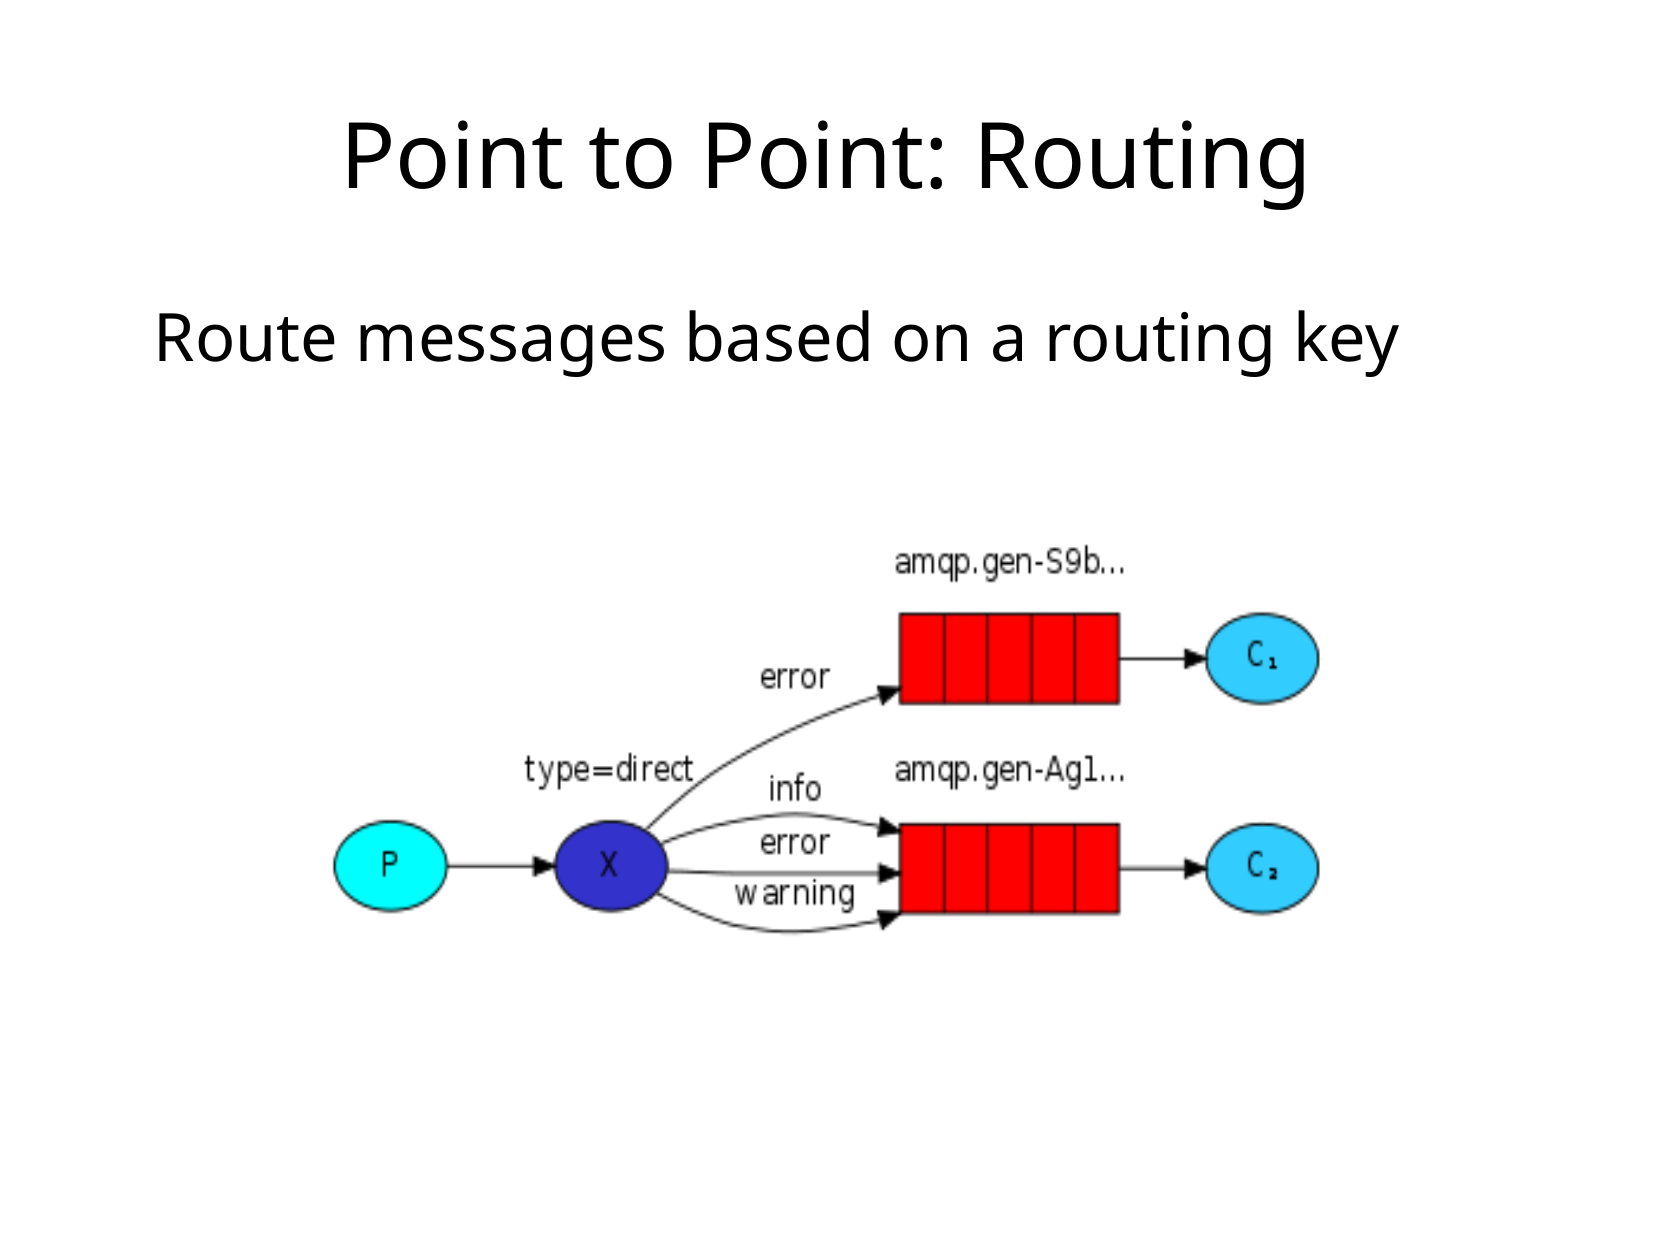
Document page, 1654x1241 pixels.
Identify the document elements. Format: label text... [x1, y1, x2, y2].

picture [327, 504, 1327, 984]
list Route messages based on a routing key [82, 290, 1538, 1010]
title Point to Point: Routing [82, 49, 1571, 257]
